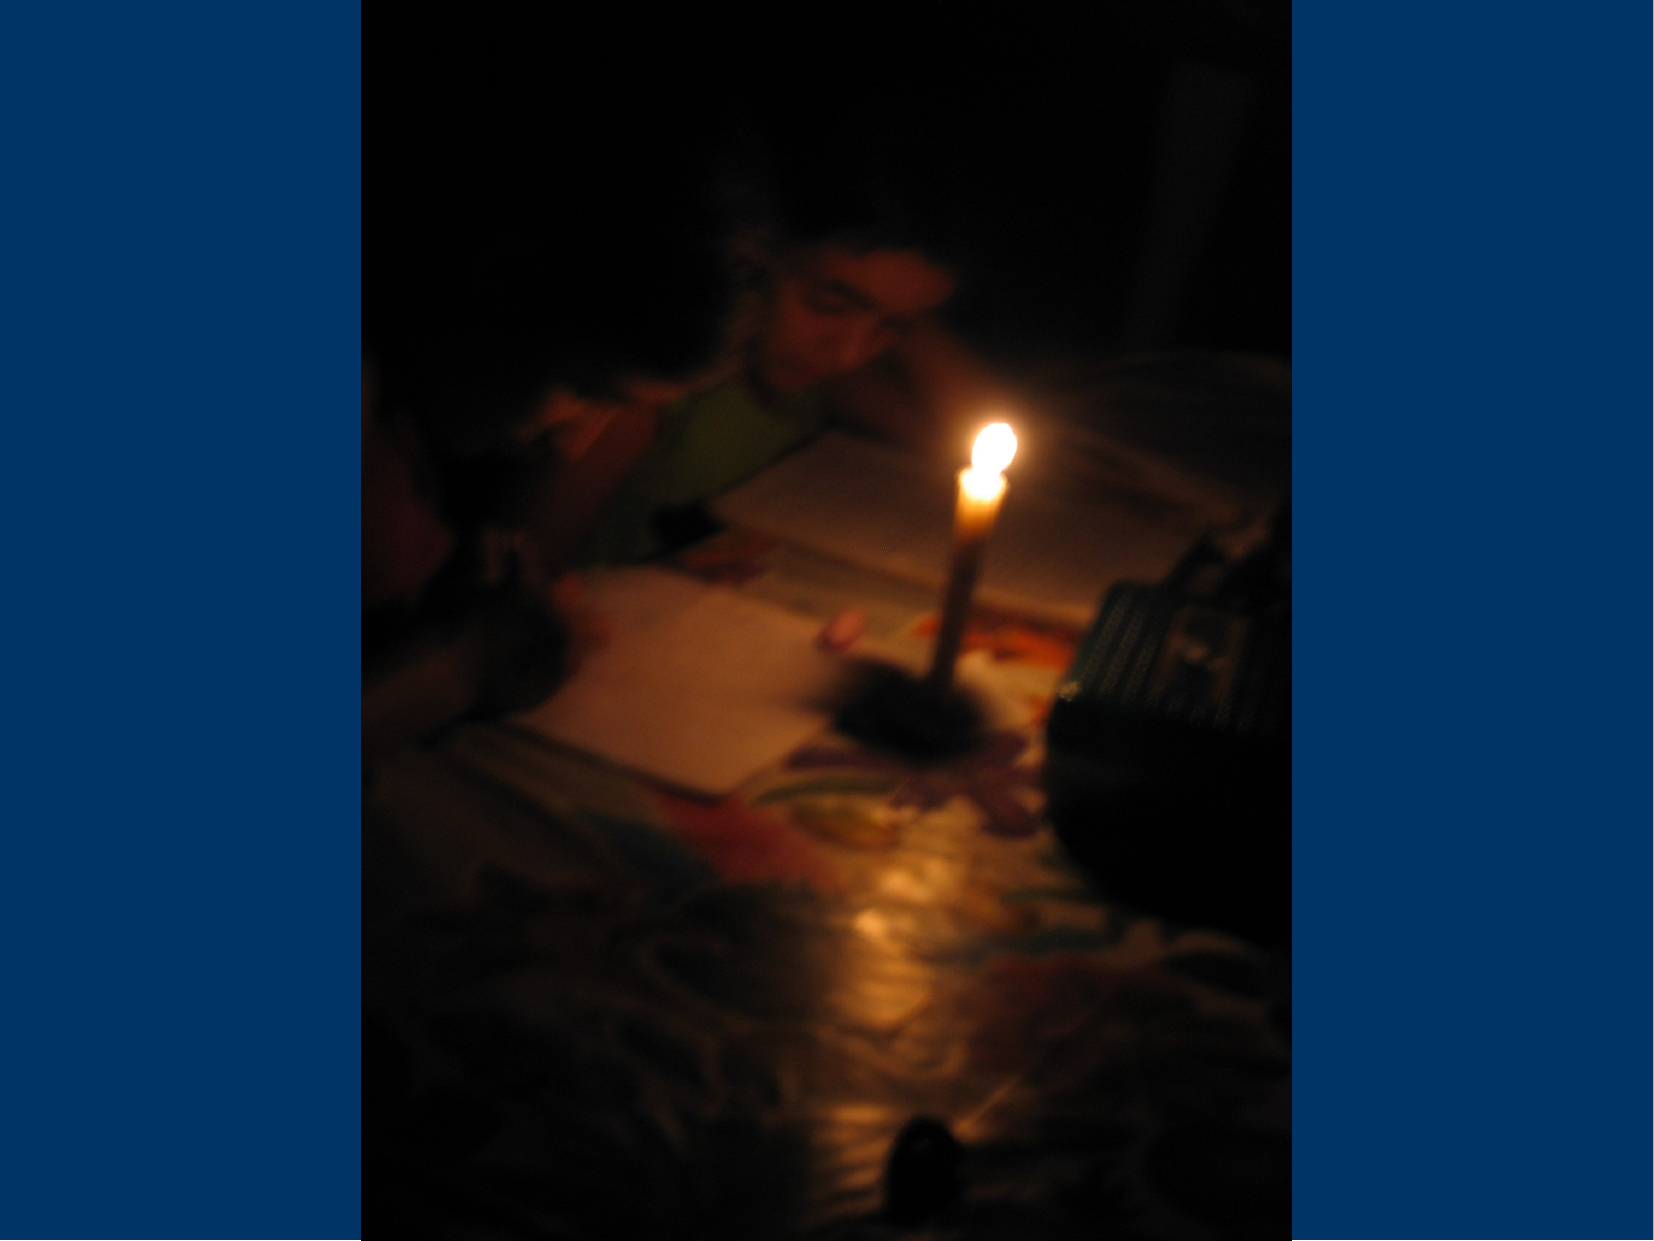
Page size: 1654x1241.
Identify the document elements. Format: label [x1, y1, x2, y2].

picture [361, 0, 1292, 1241]
